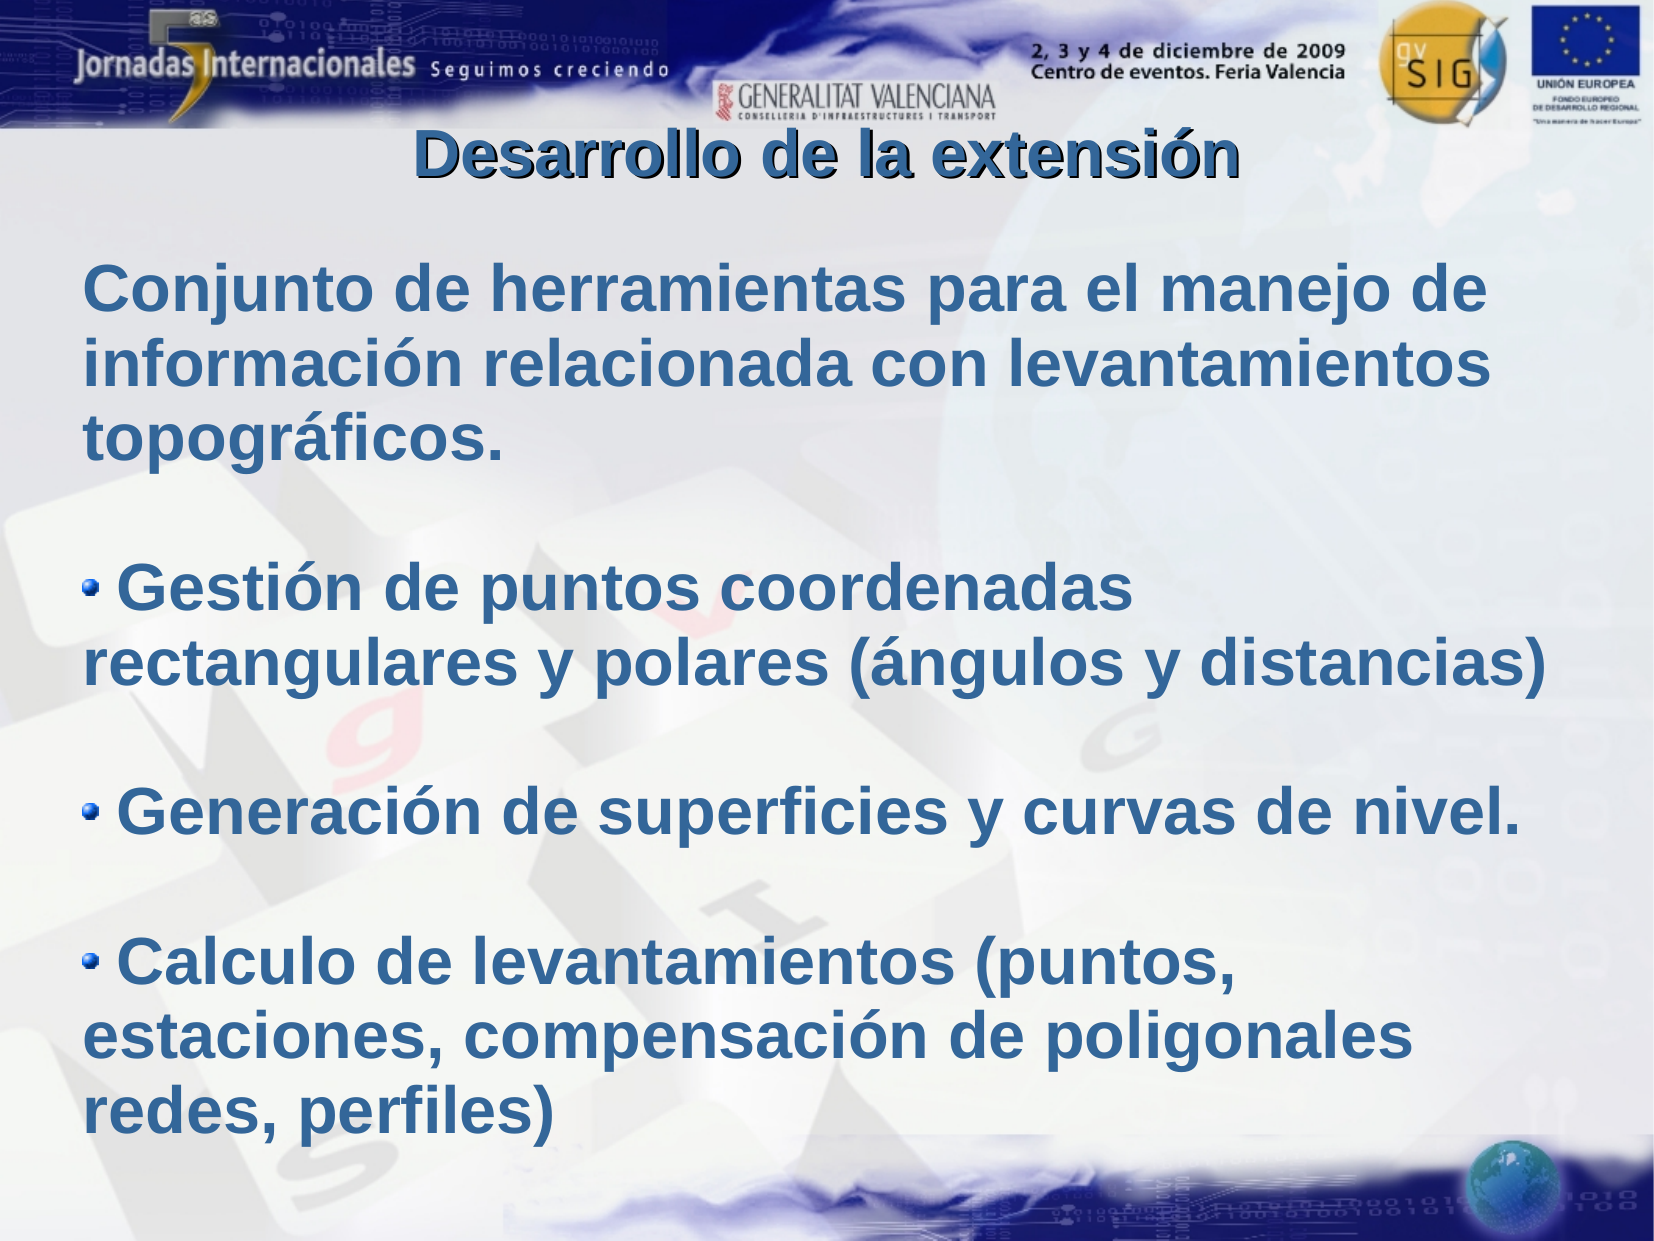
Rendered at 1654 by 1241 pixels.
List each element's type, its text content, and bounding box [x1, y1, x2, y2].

title Desarrollo de la extensión [82, 56, 1571, 250]
subtitle Conjunto de herramientas para el manejo de información relacionada con levantamientos topográficos. Gestión de puntos coordenadas rectangulares y polares (ángulos y distancias) Generación de superficies y curvas de nivel. Calculo de levantamientos (puntos, estaciones, compensación de poligonales redes, perfiles) [82, 250, 1571, 1149]
picture [0, 0, 1654, 1241]
